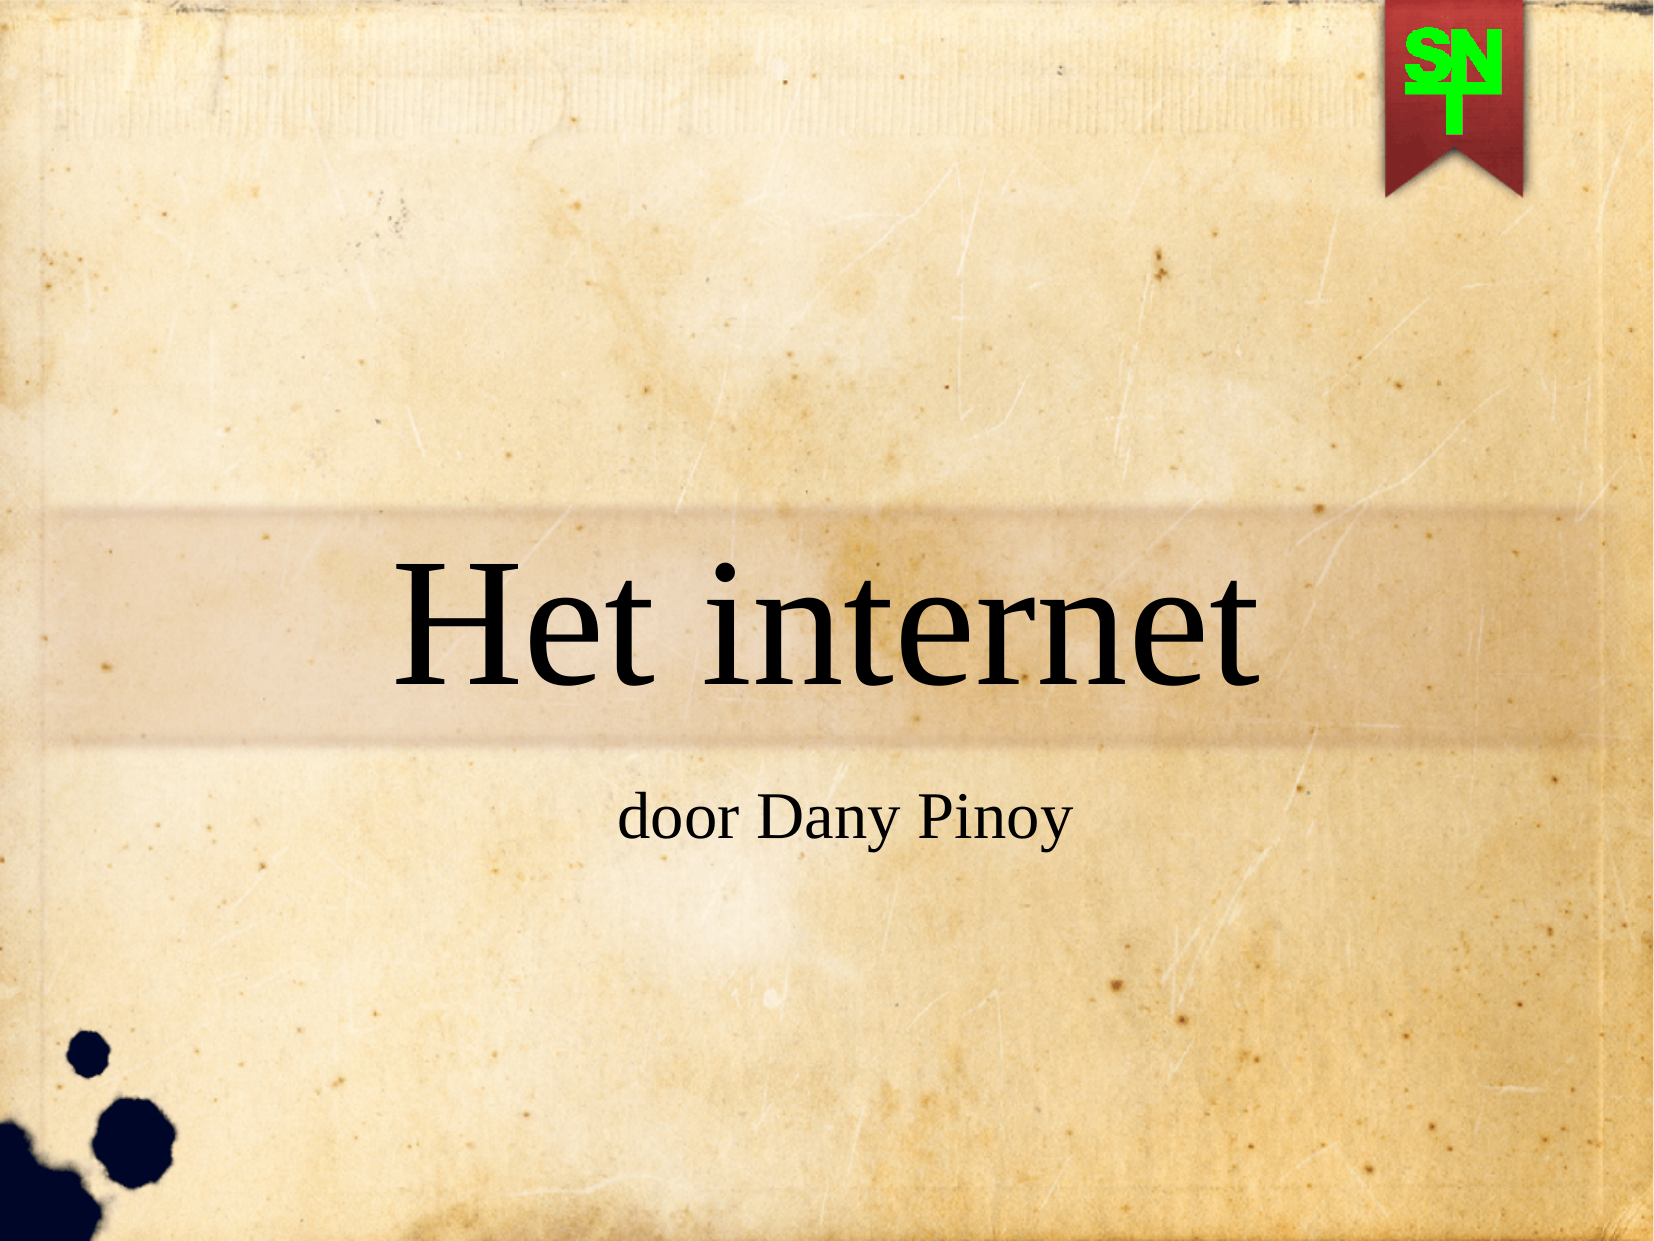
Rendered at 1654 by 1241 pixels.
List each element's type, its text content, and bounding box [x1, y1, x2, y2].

title Het internet [82, 519, 1571, 727]
picture [0, 0, 1654, 1241]
list door Dany Pinoy [82, 779, 1538, 1205]
